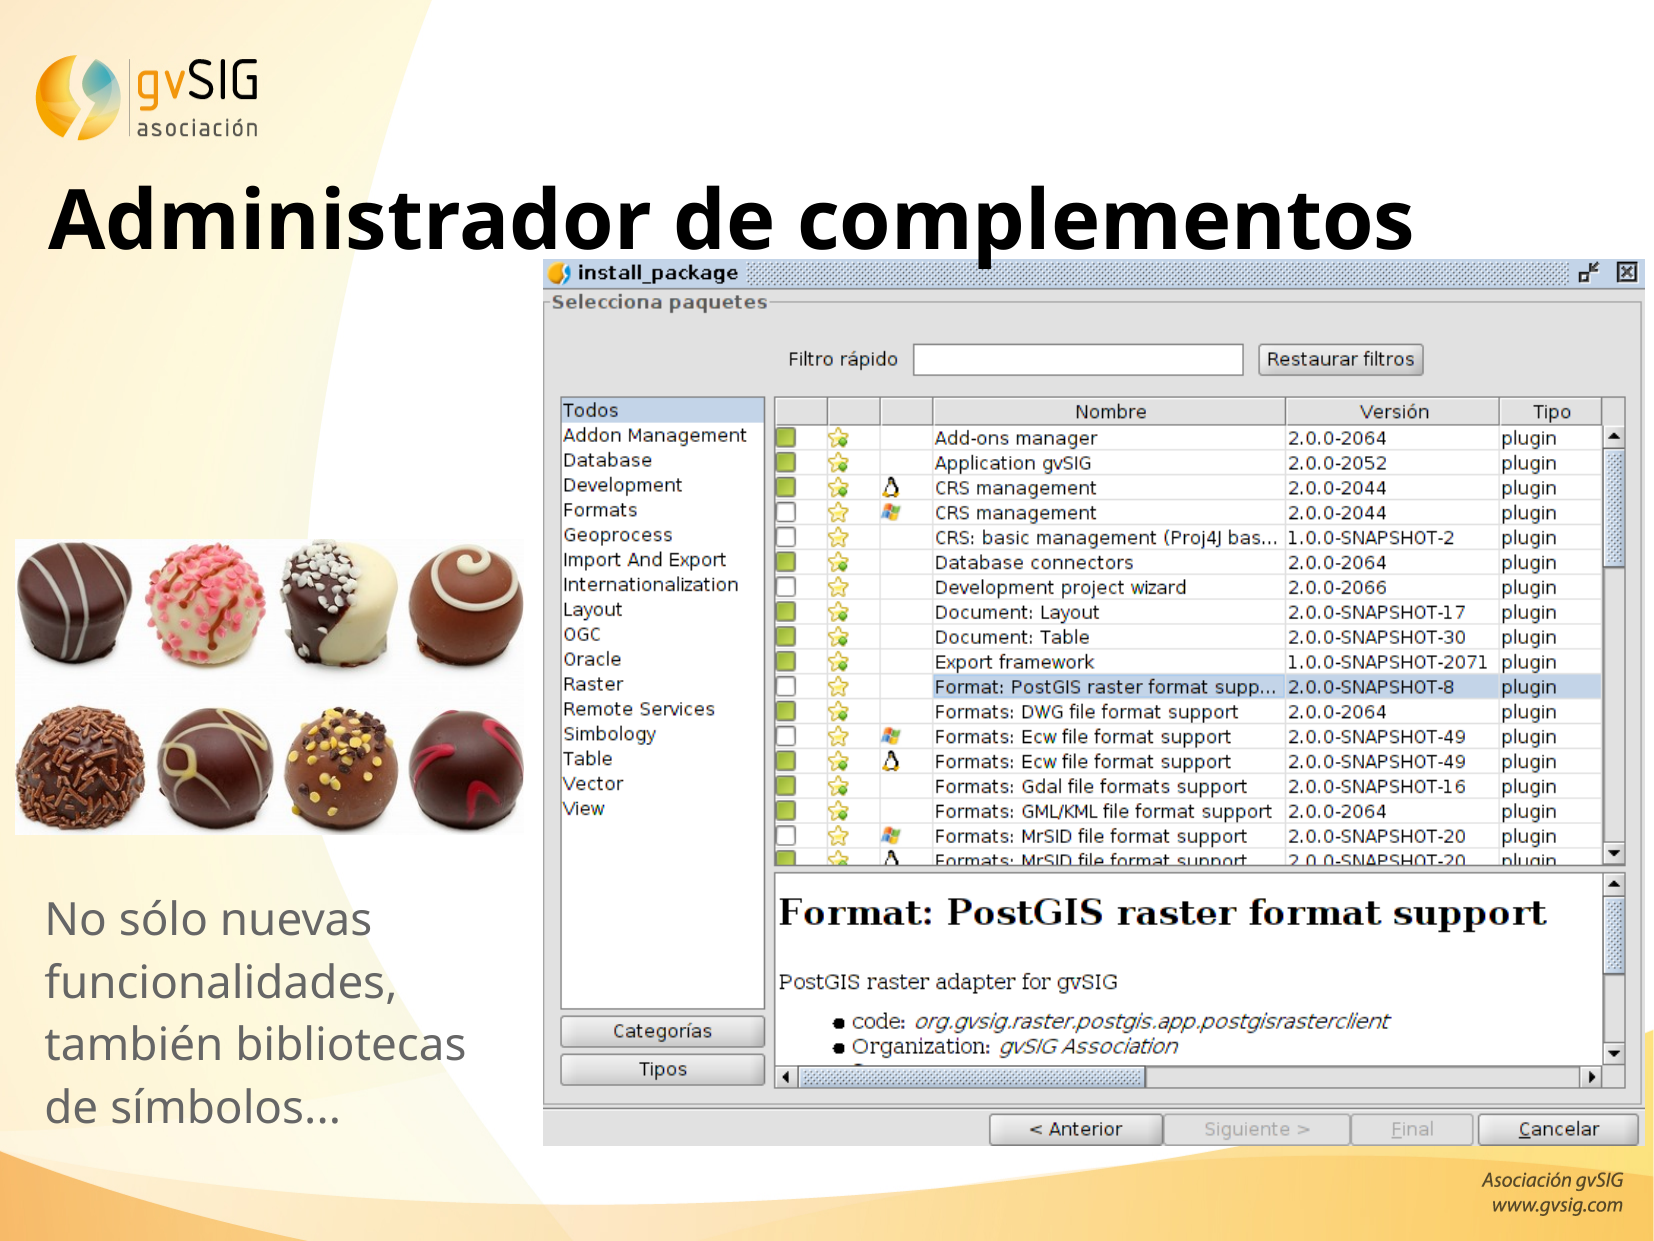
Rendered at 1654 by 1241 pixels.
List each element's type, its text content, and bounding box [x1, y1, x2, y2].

text_box No sólo nuevas funcionalidades, también bibliotecas de símbolos... [29, 879, 502, 1101]
title Administrador de complementos [48, 170, 1536, 264]
picture [0, 0, 1654, 1241]
